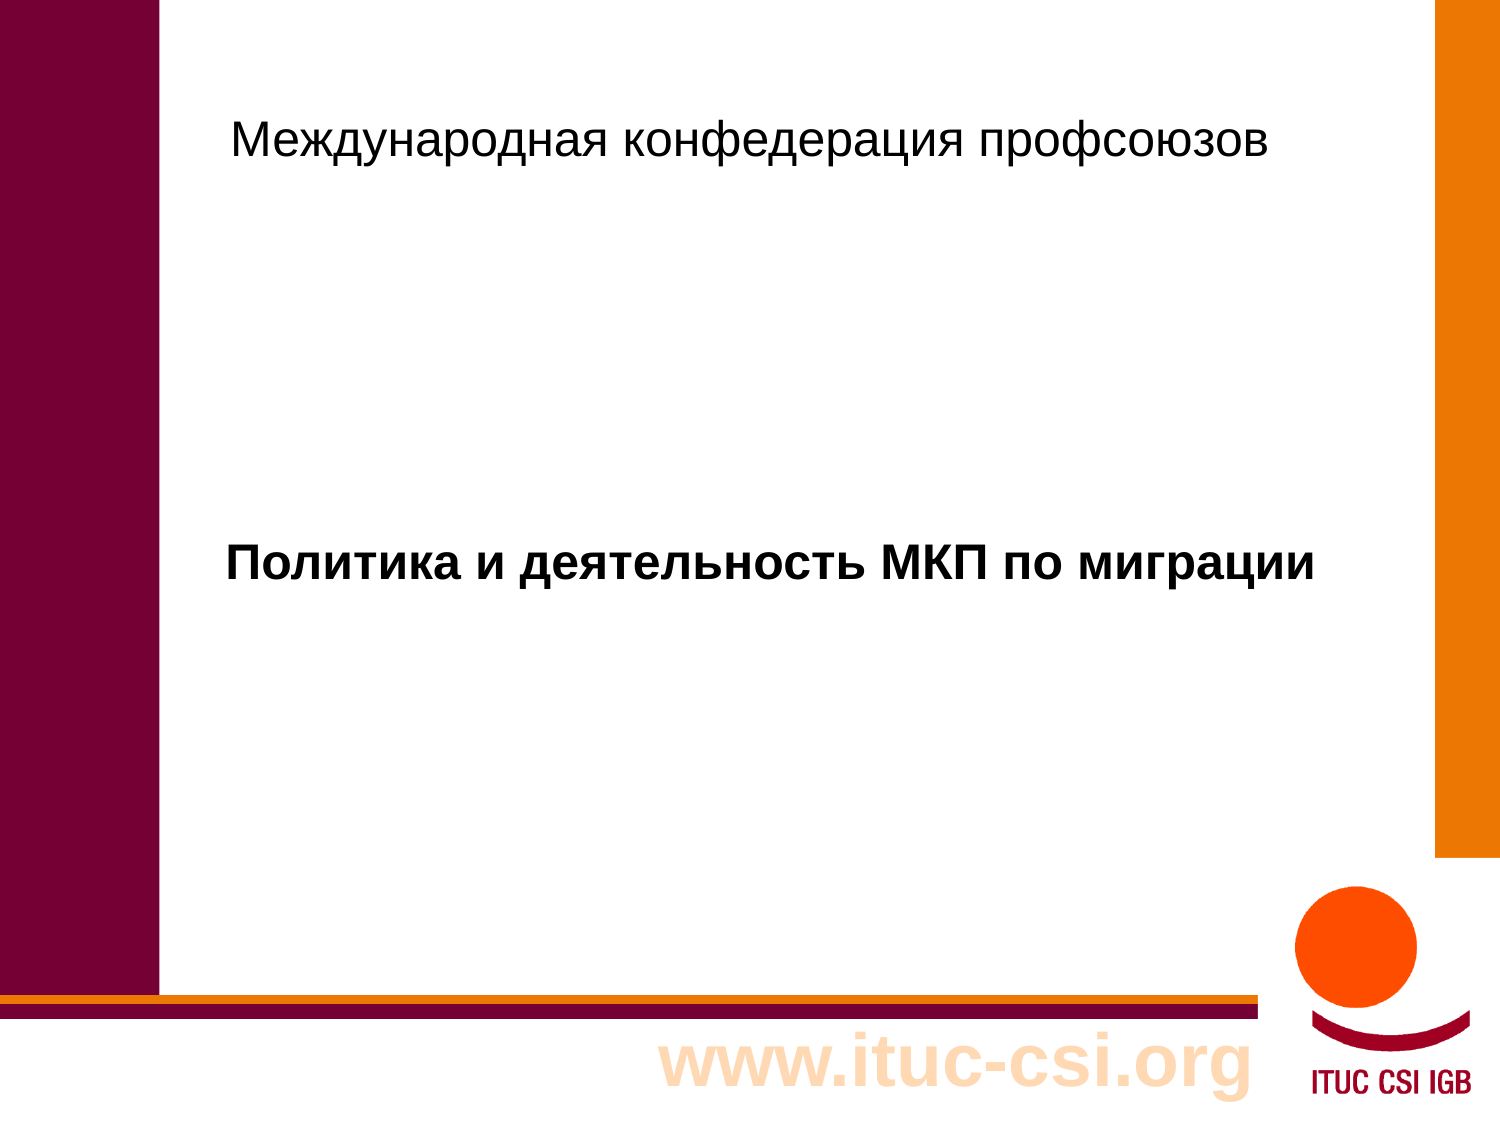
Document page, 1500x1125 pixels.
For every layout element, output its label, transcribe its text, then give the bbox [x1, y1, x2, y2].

list Политика и деятельность МКП по миграции [160, 262, 1425, 995]
picture [1295, 886, 1471, 1094]
text_box [0, 0, 160, 995]
title Международная конфедерация профсоюзов [160, 45, 1425, 233]
text_box www.ituc-csi.org [100, 1011, 1270, 1117]
text_box [0, 0, 1500, 1125]
